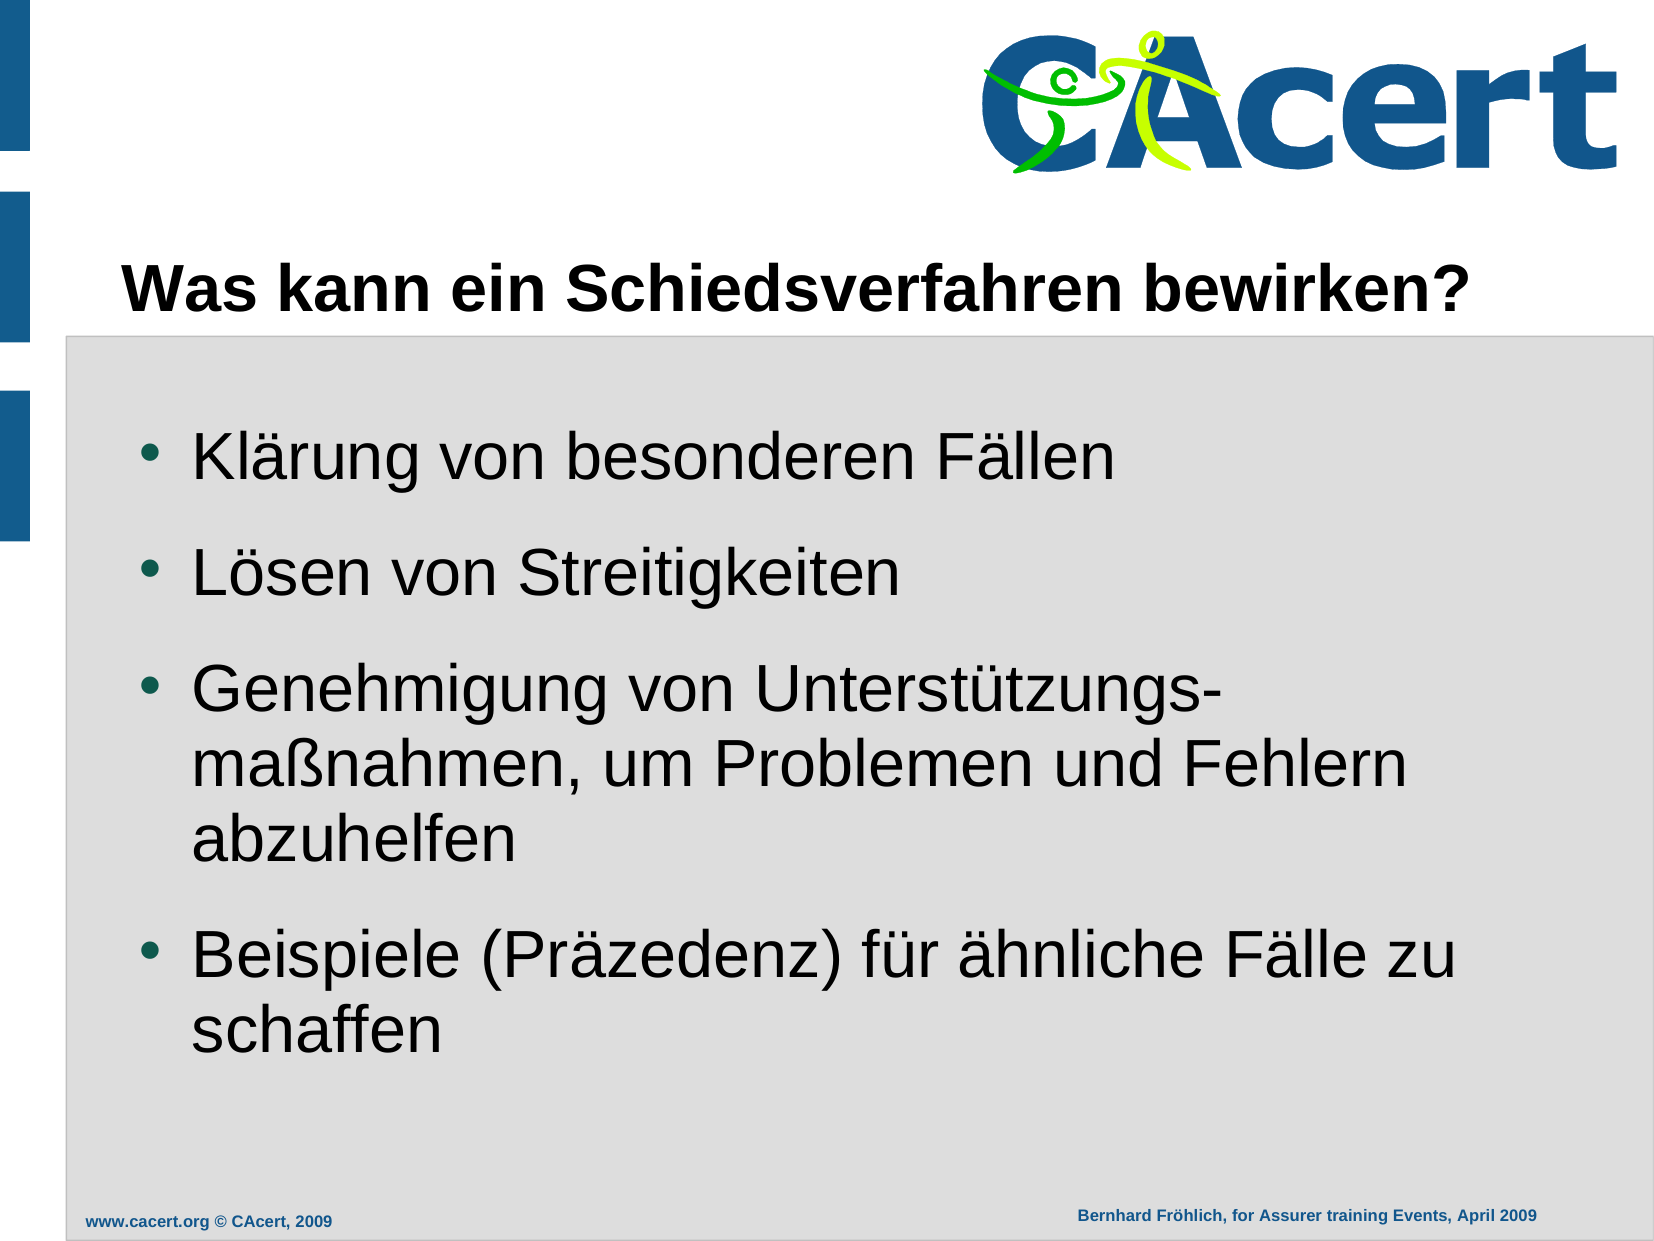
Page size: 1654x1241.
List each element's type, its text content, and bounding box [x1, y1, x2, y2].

title Was kann ein Schiedsverfahren bewirken? [121, 167, 1533, 326]
list Klärung von besonderen Fällen Lösen von Streitigkeiten Genehmigung von Unterstützungs-maßnahmen, um Problemen und Fehlern abzuhelfen Beispiele (Präzedenz) für ähnliche Fälle zu schaffen [121, 419, 1533, 1188]
